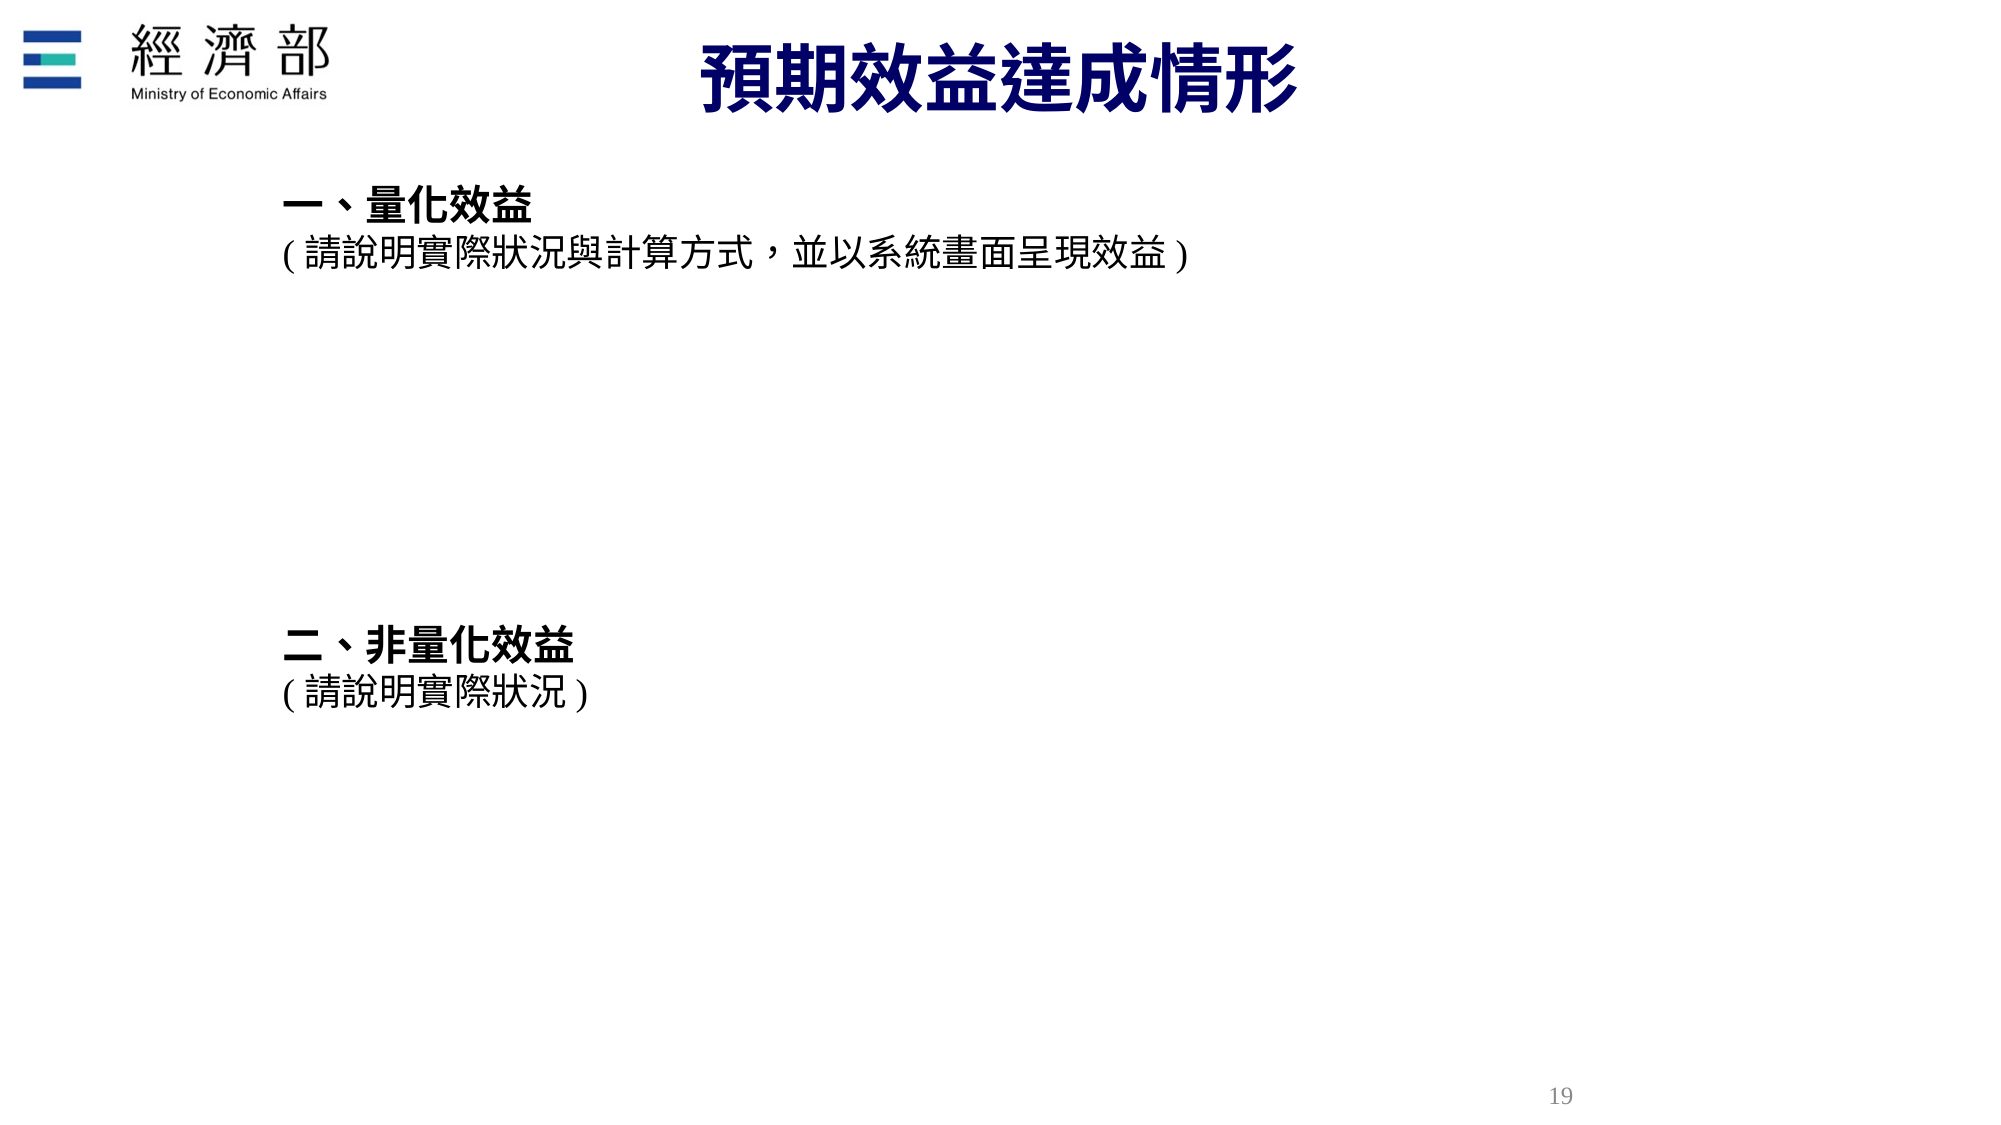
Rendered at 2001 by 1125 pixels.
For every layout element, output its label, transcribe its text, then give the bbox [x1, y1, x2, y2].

text_box 預期效益達成情形 [99, 23, 1900, 143]
text_box 一、量化效益 (請說明實際狀況與計算方式，並以系統畫面呈現效益) [268, 172, 1203, 308]
text_box 18 [1533, 1065, 2000, 1125]
text_box 二、非量化效益 (請說明實際狀況) [268, 611, 603, 747]
